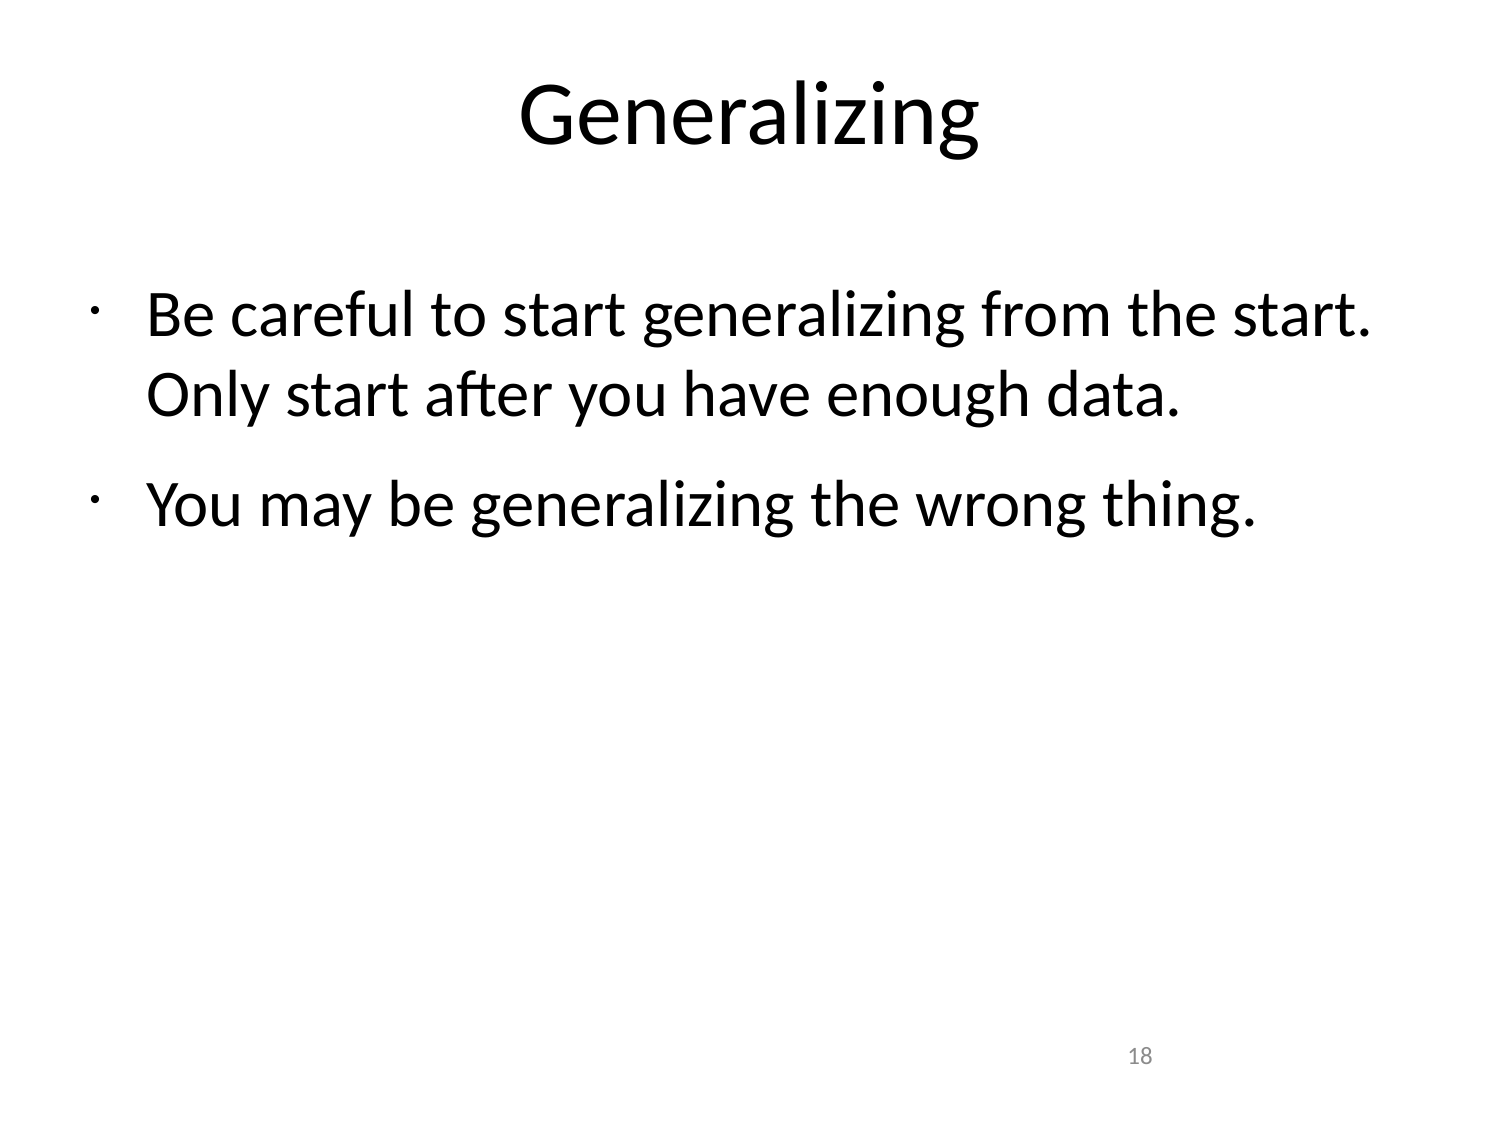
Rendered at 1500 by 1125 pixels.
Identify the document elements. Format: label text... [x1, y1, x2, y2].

text_box <number> [1112, 1024, 1463, 1085]
list Be careful to start generalizing from the start. Only start after you have enough data. You may be generalizing the wrong thing. [75, 262, 1425, 1005]
title Generalizing [75, 45, 1425, 233]
